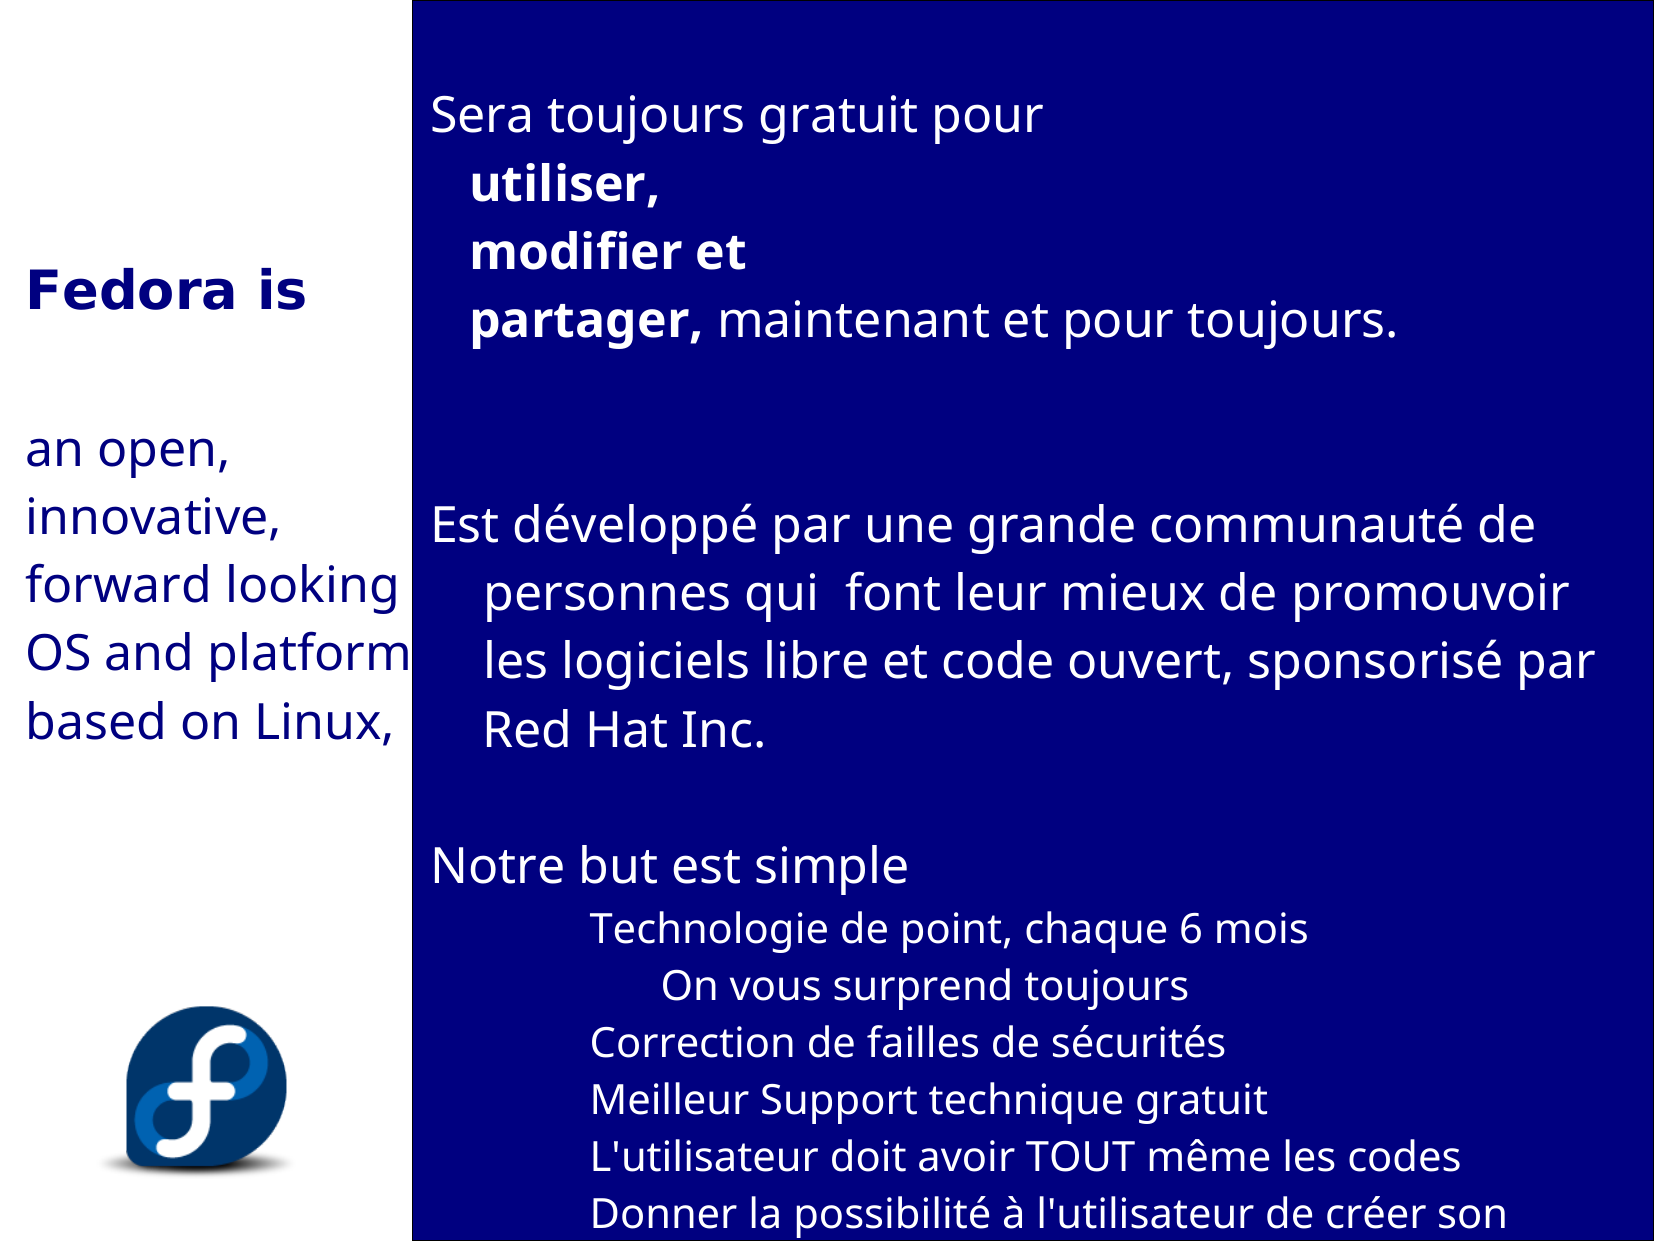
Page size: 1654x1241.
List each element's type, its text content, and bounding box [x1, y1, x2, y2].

text_box Fedora is [25, 259, 308, 323]
text_box Sera toujours gratuit pour utiliser, modifier et partager, maintenant et pour toujours. Est développé par une grande communauté de personnes qui font leur mieux de promouvoir les logiciels libre et code ouvert, sponsorisé par Red Hat Inc. Notre but est simple Technologie de point, chaque 6 mois On vous surprend toujours Correction de failles de sécurités Meilleur Support technique gratuit L'utilisateur doit avoir TOUT même les codes Donner la possibilité à l'utilisateur de créer son propre live cd personnalisé :) [412, 79, 1623, 1163]
text_box an open, innovative, forward looking OS and platform, based on Linux, [7, 412, 418, 715]
picture [93, 1005, 301, 1179]
